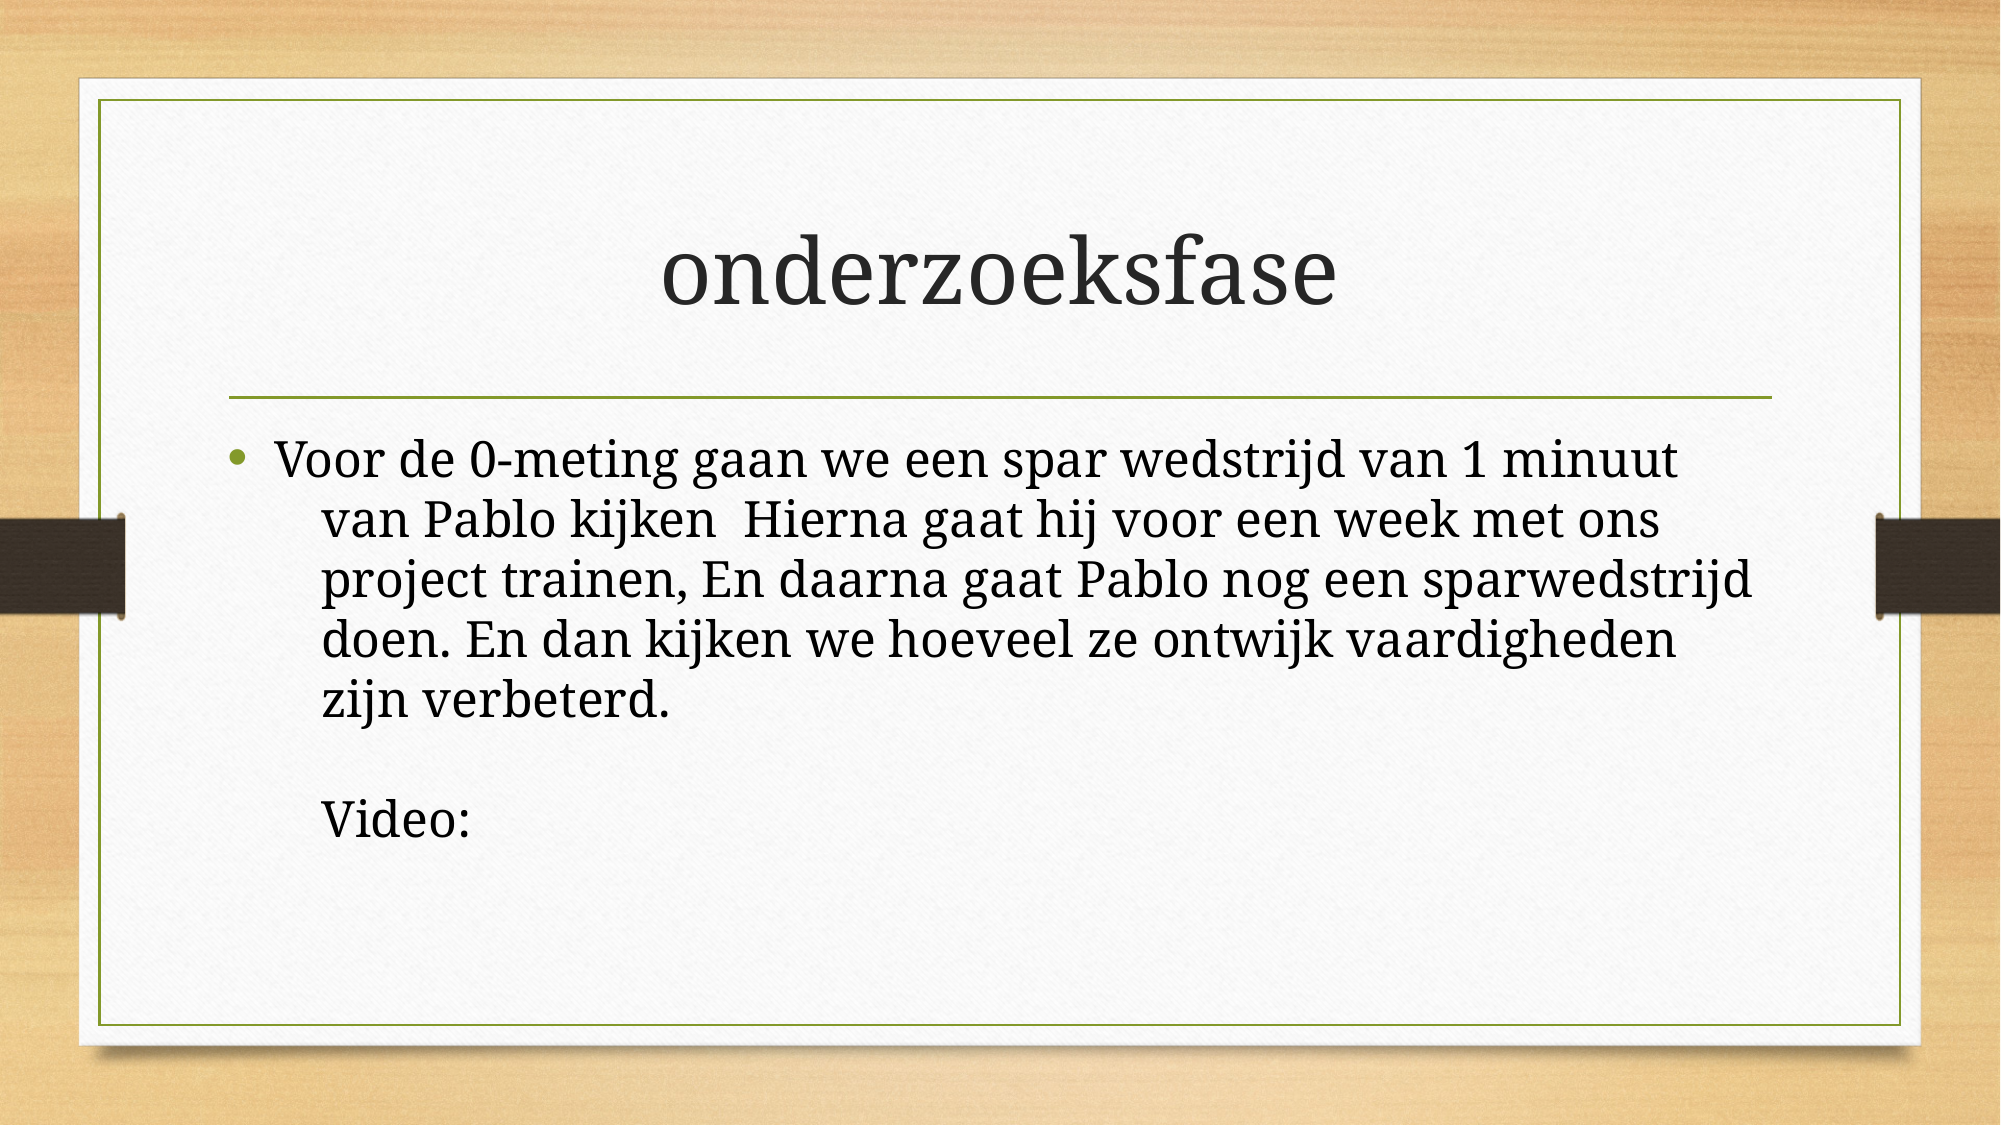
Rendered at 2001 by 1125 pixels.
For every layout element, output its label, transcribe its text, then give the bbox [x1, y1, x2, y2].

title onderzoeksfase [212, 161, 1788, 376]
list Voor de 0-meting gaan we een spar wedstrijd van 1 minuut van Pablo kijken Hierna gaat hij voor een week met ons project trainen, En daarna gaat Pablo nog een sparwedstrijd doen. En dan kijken we hoeveel ze ontwijk vaardigheden zijn verbeterd. Video: [212, 419, 1788, 964]
